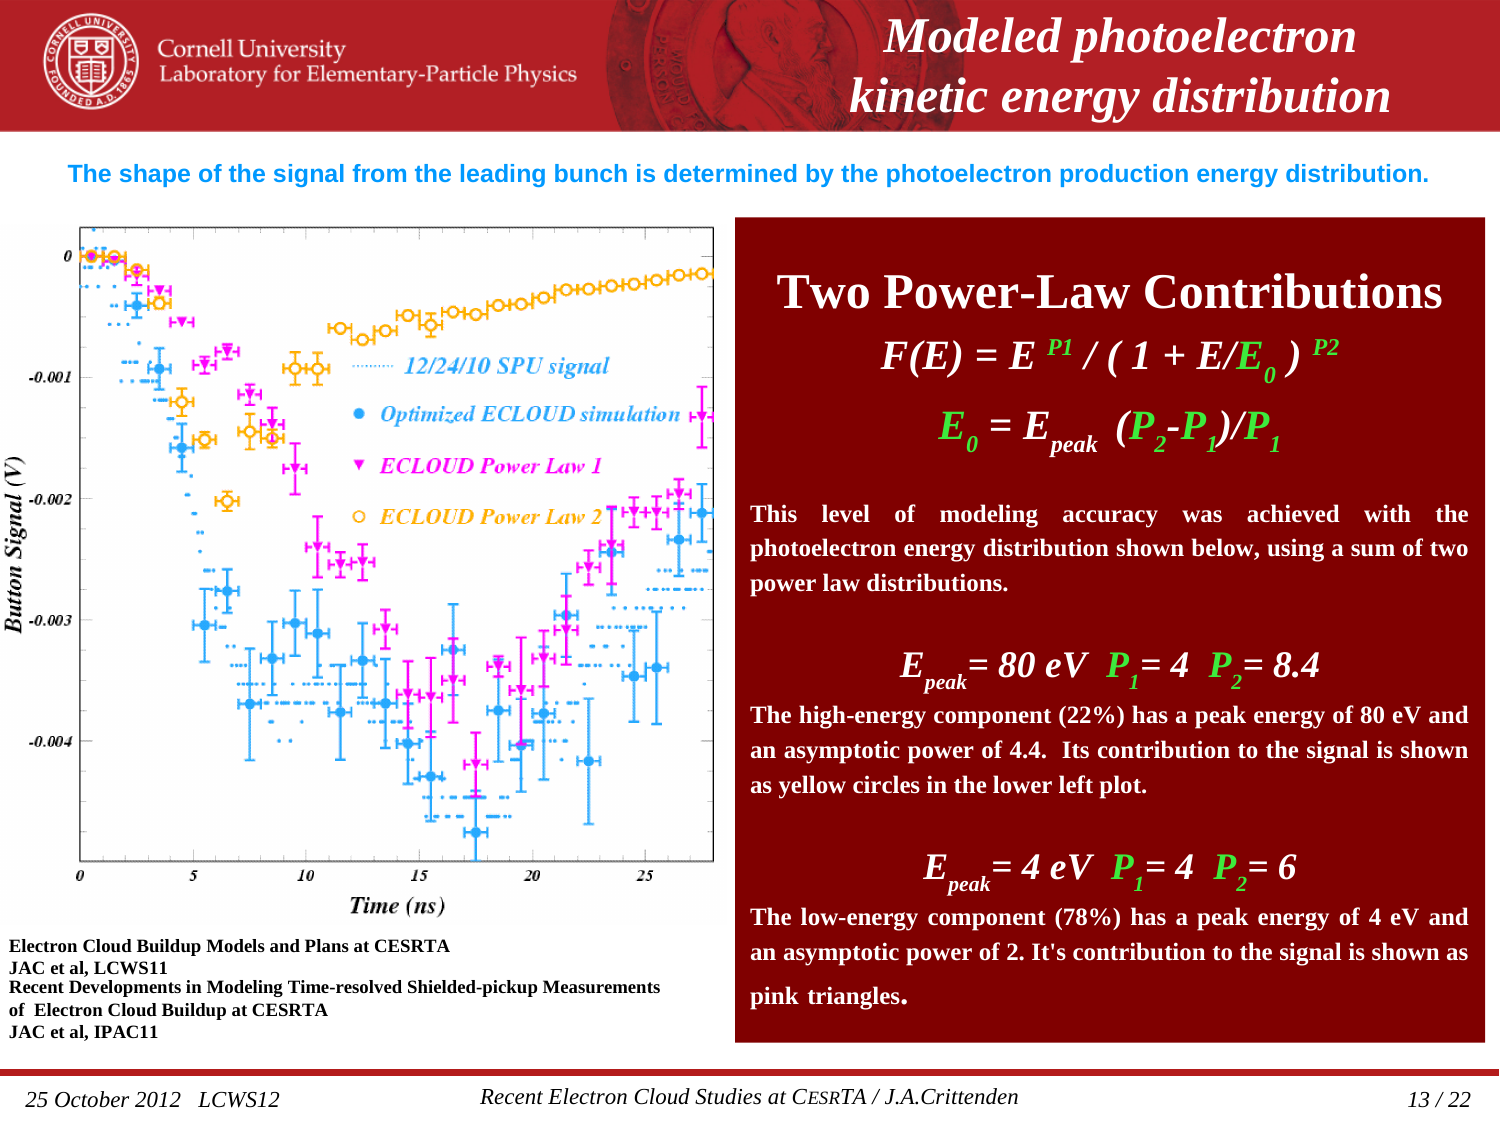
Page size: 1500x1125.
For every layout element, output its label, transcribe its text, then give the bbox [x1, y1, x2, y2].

text_box Two Power-Law Contributions F(E) = E P1 / ( 1 + E/E0 ) P2 E0 = Epeak (P2-P1)/P1 This level of modeling accuracy was achieved with the photoelectron energy distribution shown below, using a sum of two power law distributions. Epeak= 80 eV P1= 4 P2= 8.4 The high-energy component (22%) has a peak energy of 80 eV and an asymptotic power of 4.4. Its contribution to the signal is shown as yellow circles in the lower left plot. Epeak= 4 eV P1= 4 P2= 6 The low-energy component (78%) has a peak energy of 4 eV and an asymptotic power of 2. It's contribution to the signal is shown as pink triangles. [735, 217, 1486, 1043]
text_box Recent Developments in Modeling Time-resolved Shielded-pickup Measurements of Electron Cloud Buildup at CESRTA JAC et al, IPAC11 [12, 975, 662, 1043]
title Modeled photoelectron kinetic energy distribution [749, 0, 1492, 126]
picture [0, 0, 1500, 132]
text_box The shape of the signal from the leading bunch is determined by the photoelectron production energy distribution. [0, 157, 1500, 196]
picture [0, 224, 728, 926]
text_box Electron Cloud Buildup Models and Plans at CESRTA JAC et al, LCWS11 [10, 933, 449, 979]
